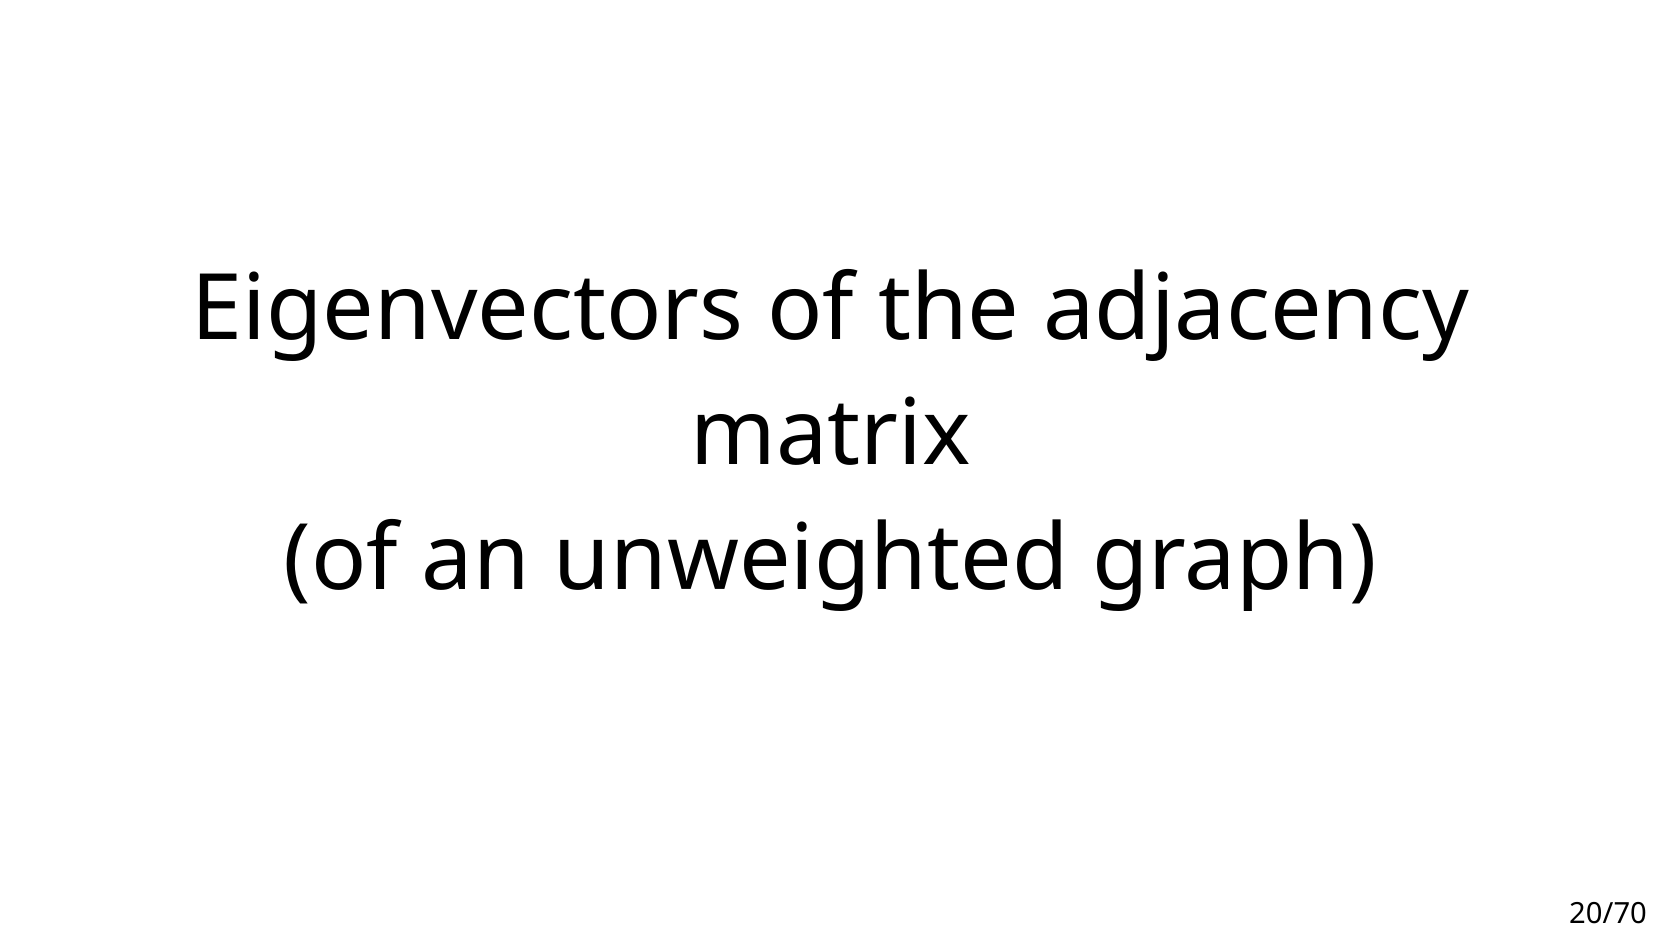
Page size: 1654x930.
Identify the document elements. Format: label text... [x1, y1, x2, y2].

title Eigenvectors of the adjacency matrix (of an unweighted graph) [86, 299, 1576, 558]
